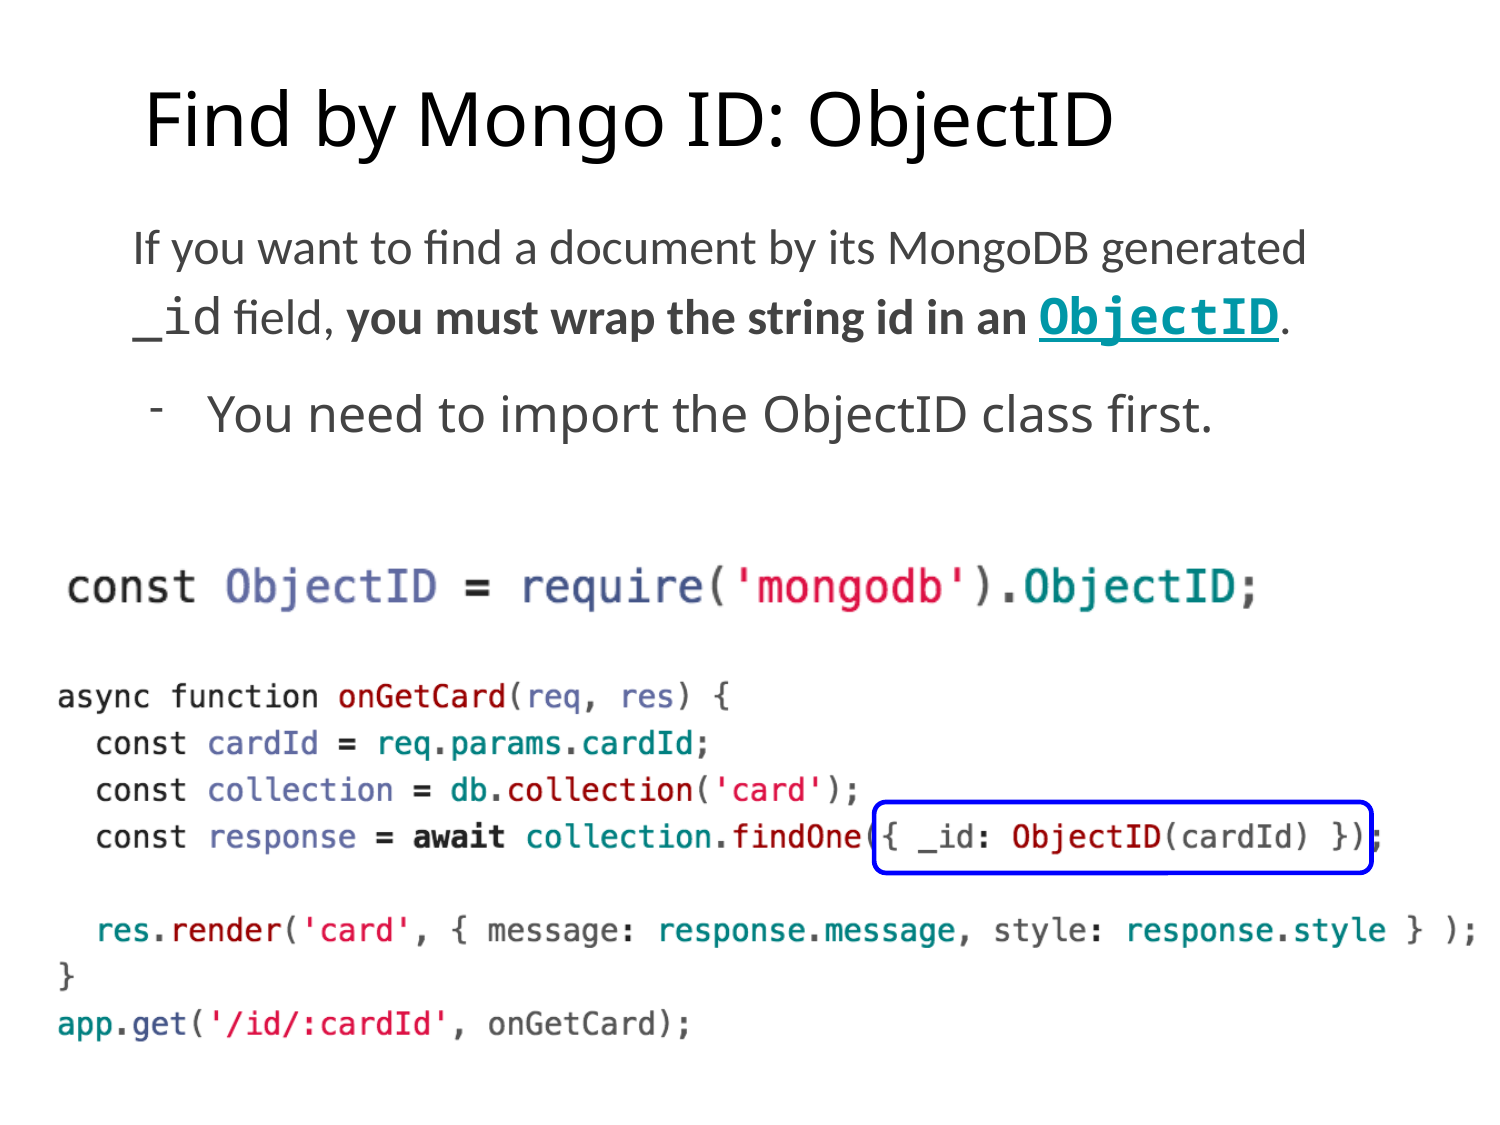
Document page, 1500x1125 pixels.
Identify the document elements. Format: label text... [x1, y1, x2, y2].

title Find by Mongo ID: ObjectID [128, 56, 1372, 183]
list If you want to find a document by its MongoDB generated _id field, you must wrap the string id in an ObjectID. You need to import the ObjectID class first. [117, 190, 1361, 406]
picture [24, 545, 1291, 625]
picture [37, 654, 1488, 1066]
